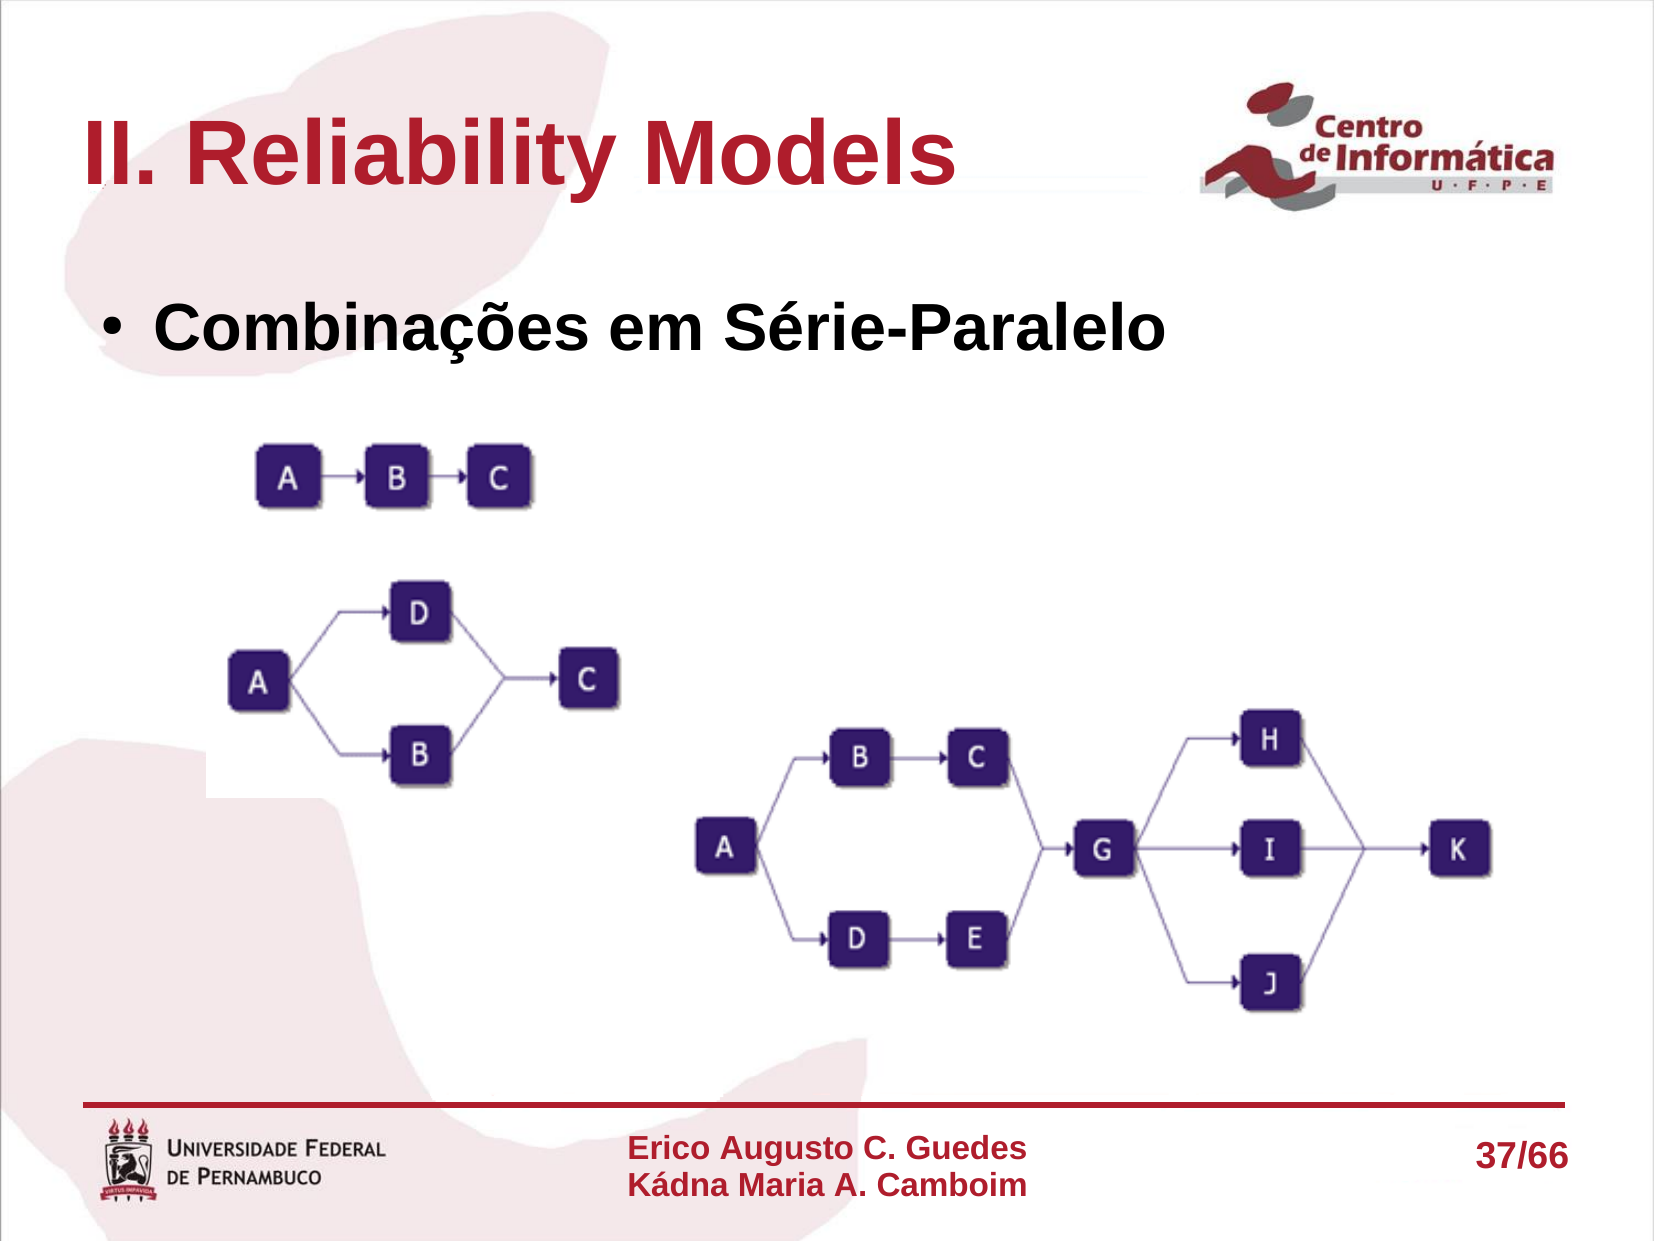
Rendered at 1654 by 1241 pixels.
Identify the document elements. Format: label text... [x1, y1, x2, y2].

picture [0, 0, 1654, 1241]
list Combinações em Série-Paralelo [82, 290, 1571, 1094]
title II. Reliability Models [82, 56, 1571, 250]
